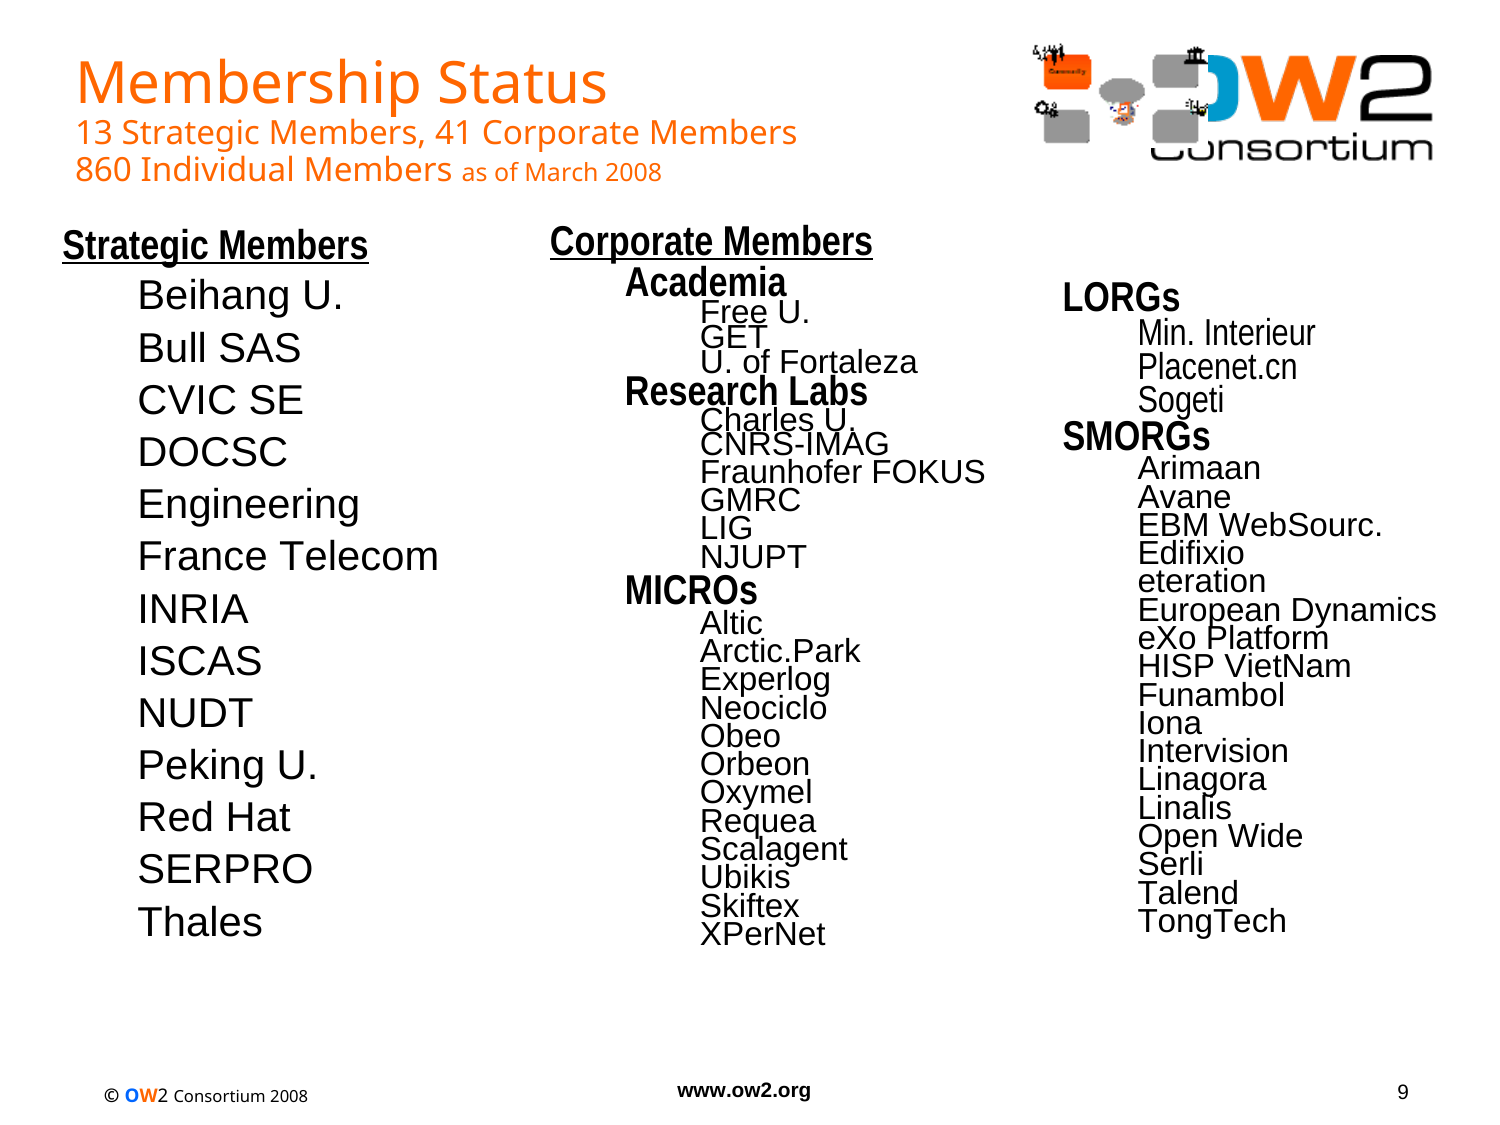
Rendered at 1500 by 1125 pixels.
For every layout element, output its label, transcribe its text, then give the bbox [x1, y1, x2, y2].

text_box LORGs Min. Interieur Placenet.cn Sogeti SMORGs Arimaan Avane EBM WebSourc. Edifixio eteration European Dynamics eXo Platform HISP VietNam Funambol Iona Intervision Linagora Linalis Open Wide Serli Talend TongTech [987, 224, 1450, 700]
list Corporate Members Academia Free U. GET U. of Fortaleza Research Labs Charles U. CNRS-IMAG Fraunhofer FOKUS GMRC LIG NJUPT MICROs Altic Arctic.Park Experlog Neociclo Obeo Orbeon Oxymel Requea Scalagent Ubikis Skiftex XPerNet [549, 224, 1101, 1080]
picture [1027, 36, 1433, 161]
title Membership Status 13 Strategic Members, 41 Corporate Members 860 Individual Members as of March 2008 [74, 45, 1175, 218]
list Strategic Members Beihang U. Bull SAS CVIC SE DOCSC Engineering France Telecom INRIA ISCAS NUDT Peking U. Red Hat SERPRO Thales [62, 224, 549, 1013]
